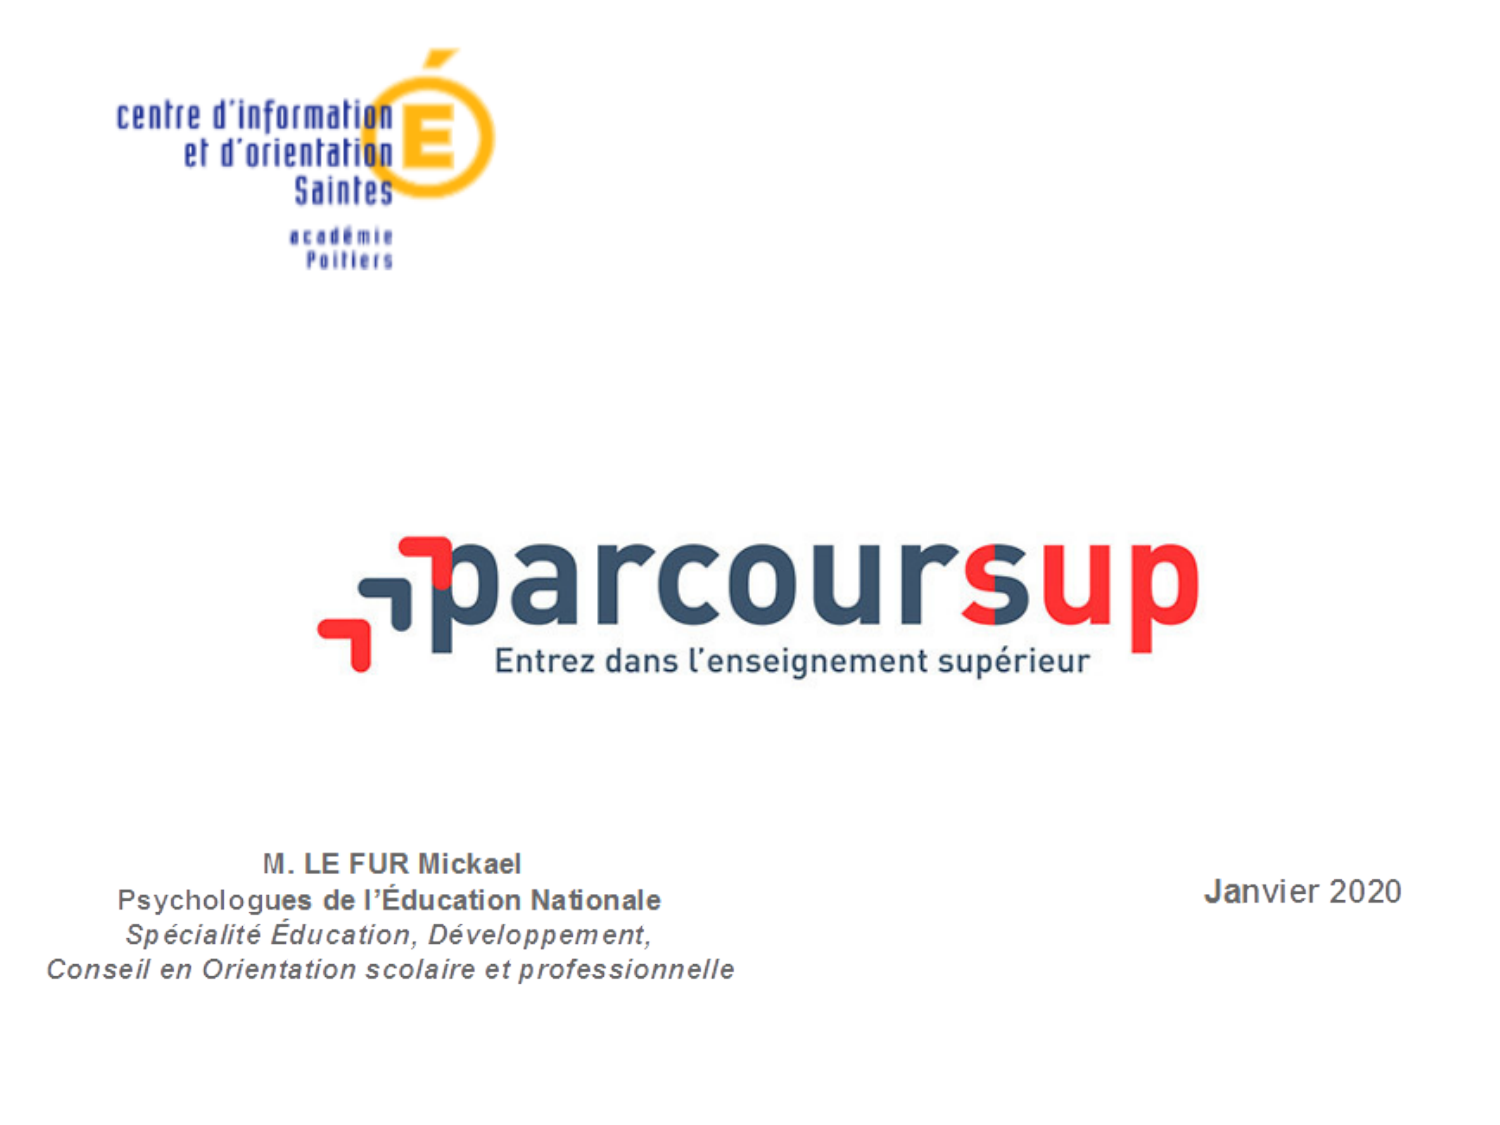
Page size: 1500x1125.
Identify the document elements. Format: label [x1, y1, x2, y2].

picture [26, 46, 1474, 1079]
